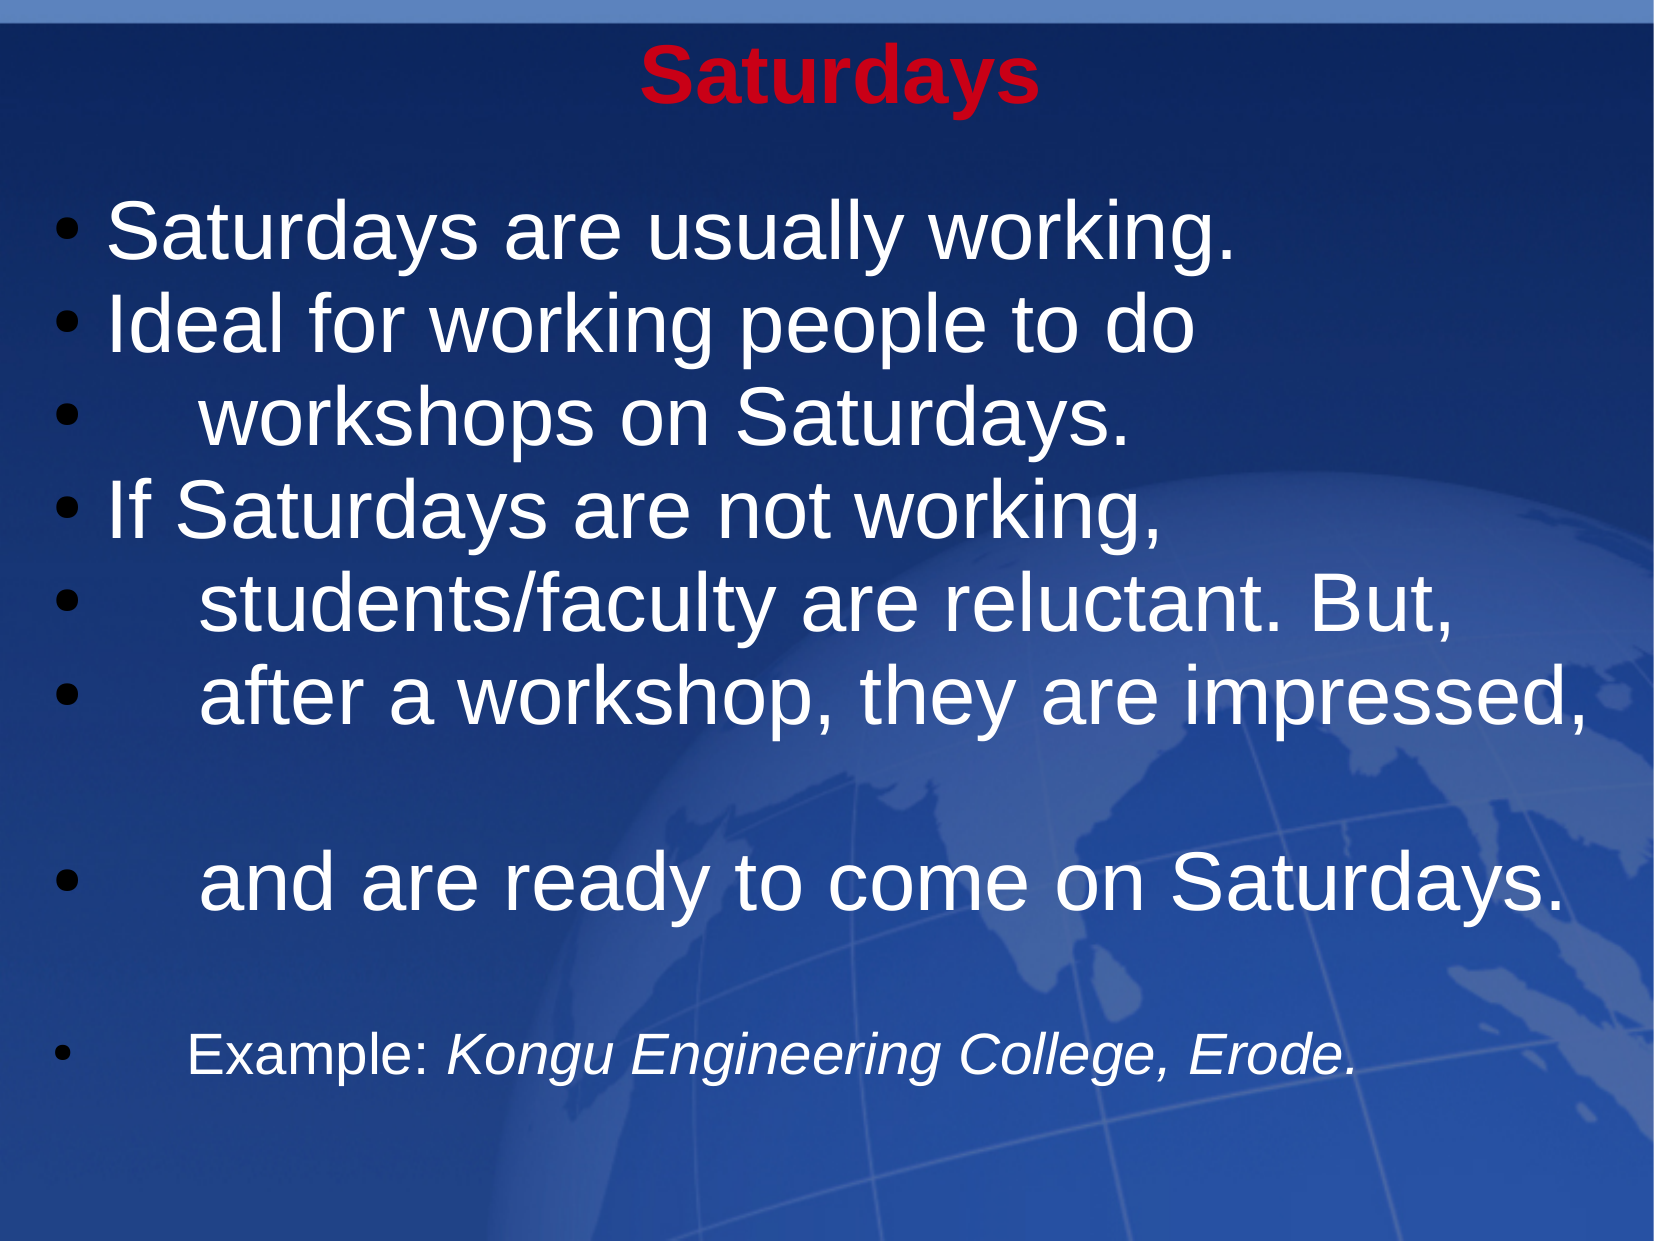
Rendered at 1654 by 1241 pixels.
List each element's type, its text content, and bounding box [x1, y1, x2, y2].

text_box Saturdays are usually working. Ideal for working people to do workshops on Saturdays. If Saturdays are not working, students/faculty are reluctant. But, after a workshop, they are impressed, and are ready to come on Saturdays. Example: Kongu Engineering College, Erode. [37, 177, 1625, 1093]
text_box Saturdays [109, 20, 1573, 143]
picture [0, 0, 1654, 1241]
